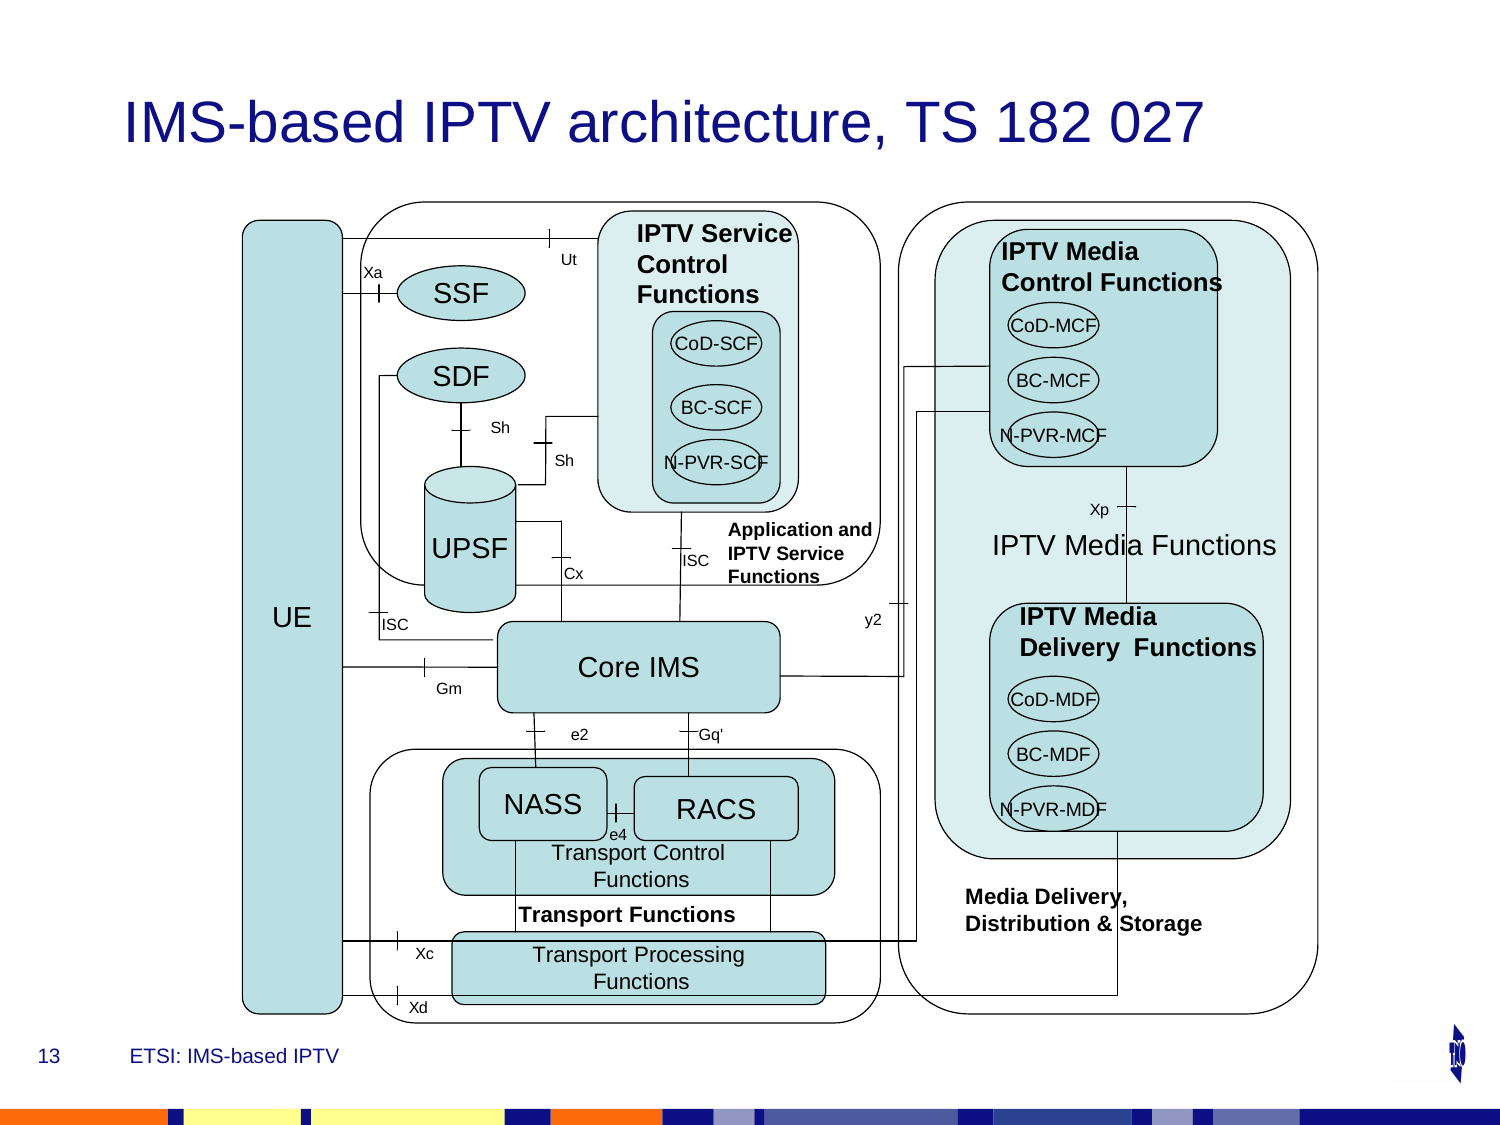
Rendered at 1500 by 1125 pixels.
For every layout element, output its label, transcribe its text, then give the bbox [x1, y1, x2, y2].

picture [183, 178, 1341, 1047]
title IMS-based IPTV architecture, TS 182 027 [123, 90, 1364, 225]
